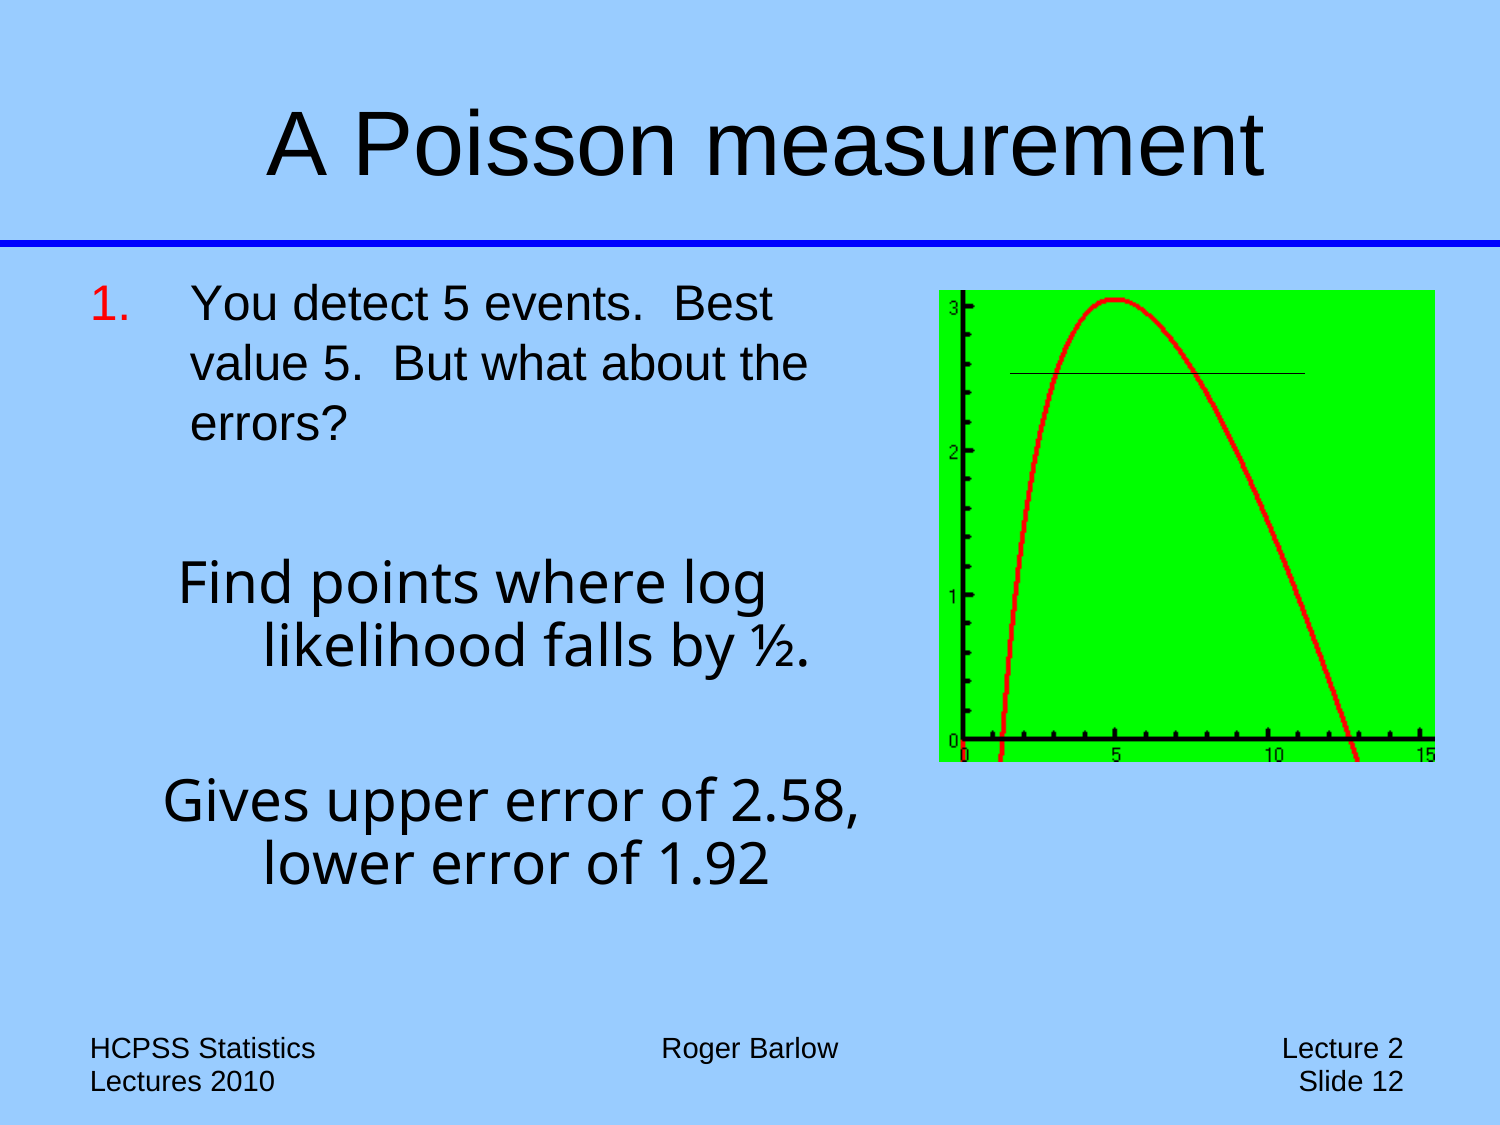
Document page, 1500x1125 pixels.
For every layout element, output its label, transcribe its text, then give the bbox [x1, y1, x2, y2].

text_box Find points where log likelihood falls by ½. Gives upper error of 2.58, lower error of 1.92 [147, 468, 1022, 1125]
title A Poisson measurement [75, 45, 1426, 233]
text_box You detect 5 events. Best value 5. But what about the errors? [75, 262, 904, 717]
picture [939, 290, 1435, 762]
